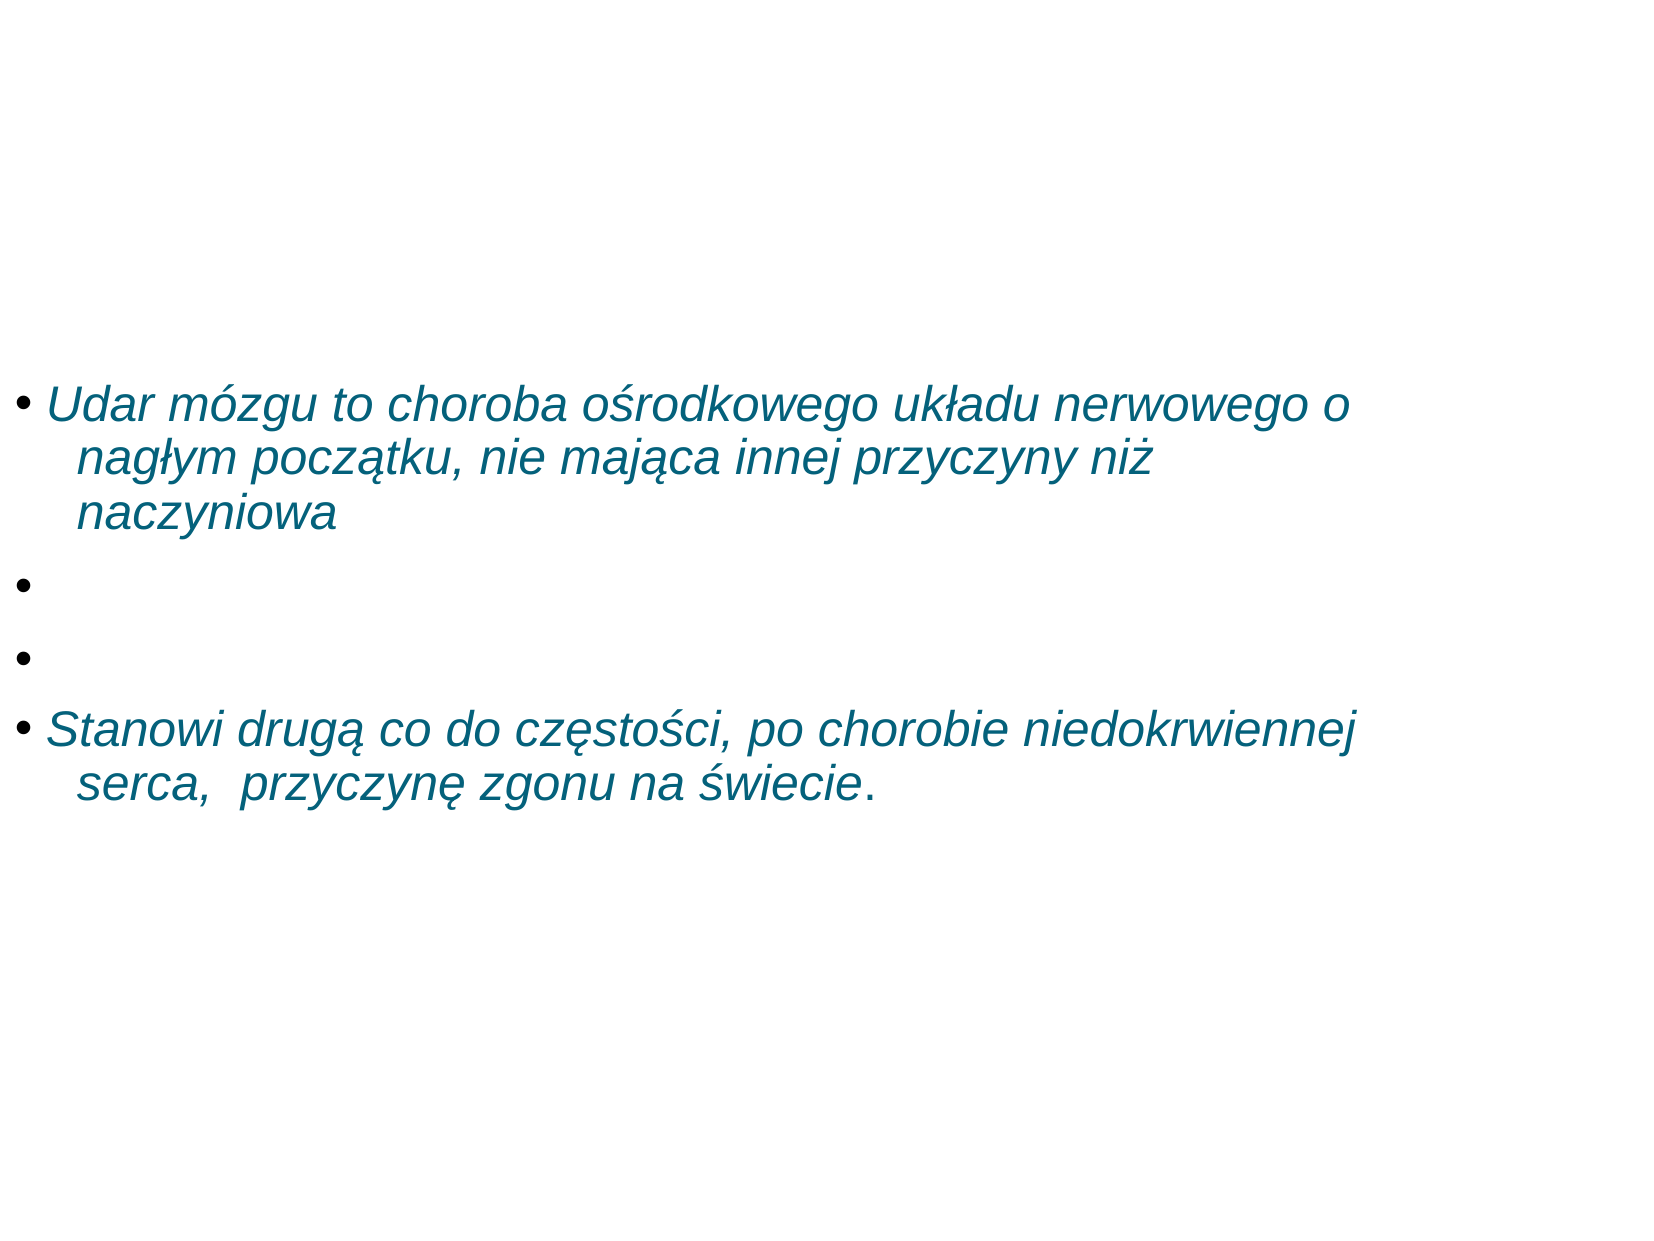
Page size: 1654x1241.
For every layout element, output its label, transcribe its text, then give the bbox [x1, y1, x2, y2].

subtitle Udar mózgu to choroba ośrodkowego układu nerwowego o nagłym początku, nie mająca innej przyczyny niż naczyniowa Stanowi drugą co do częstości, po chorobie niedokrwiennej serca, przyczynę zgonu na świecie. [0, 64, 1394, 1124]
